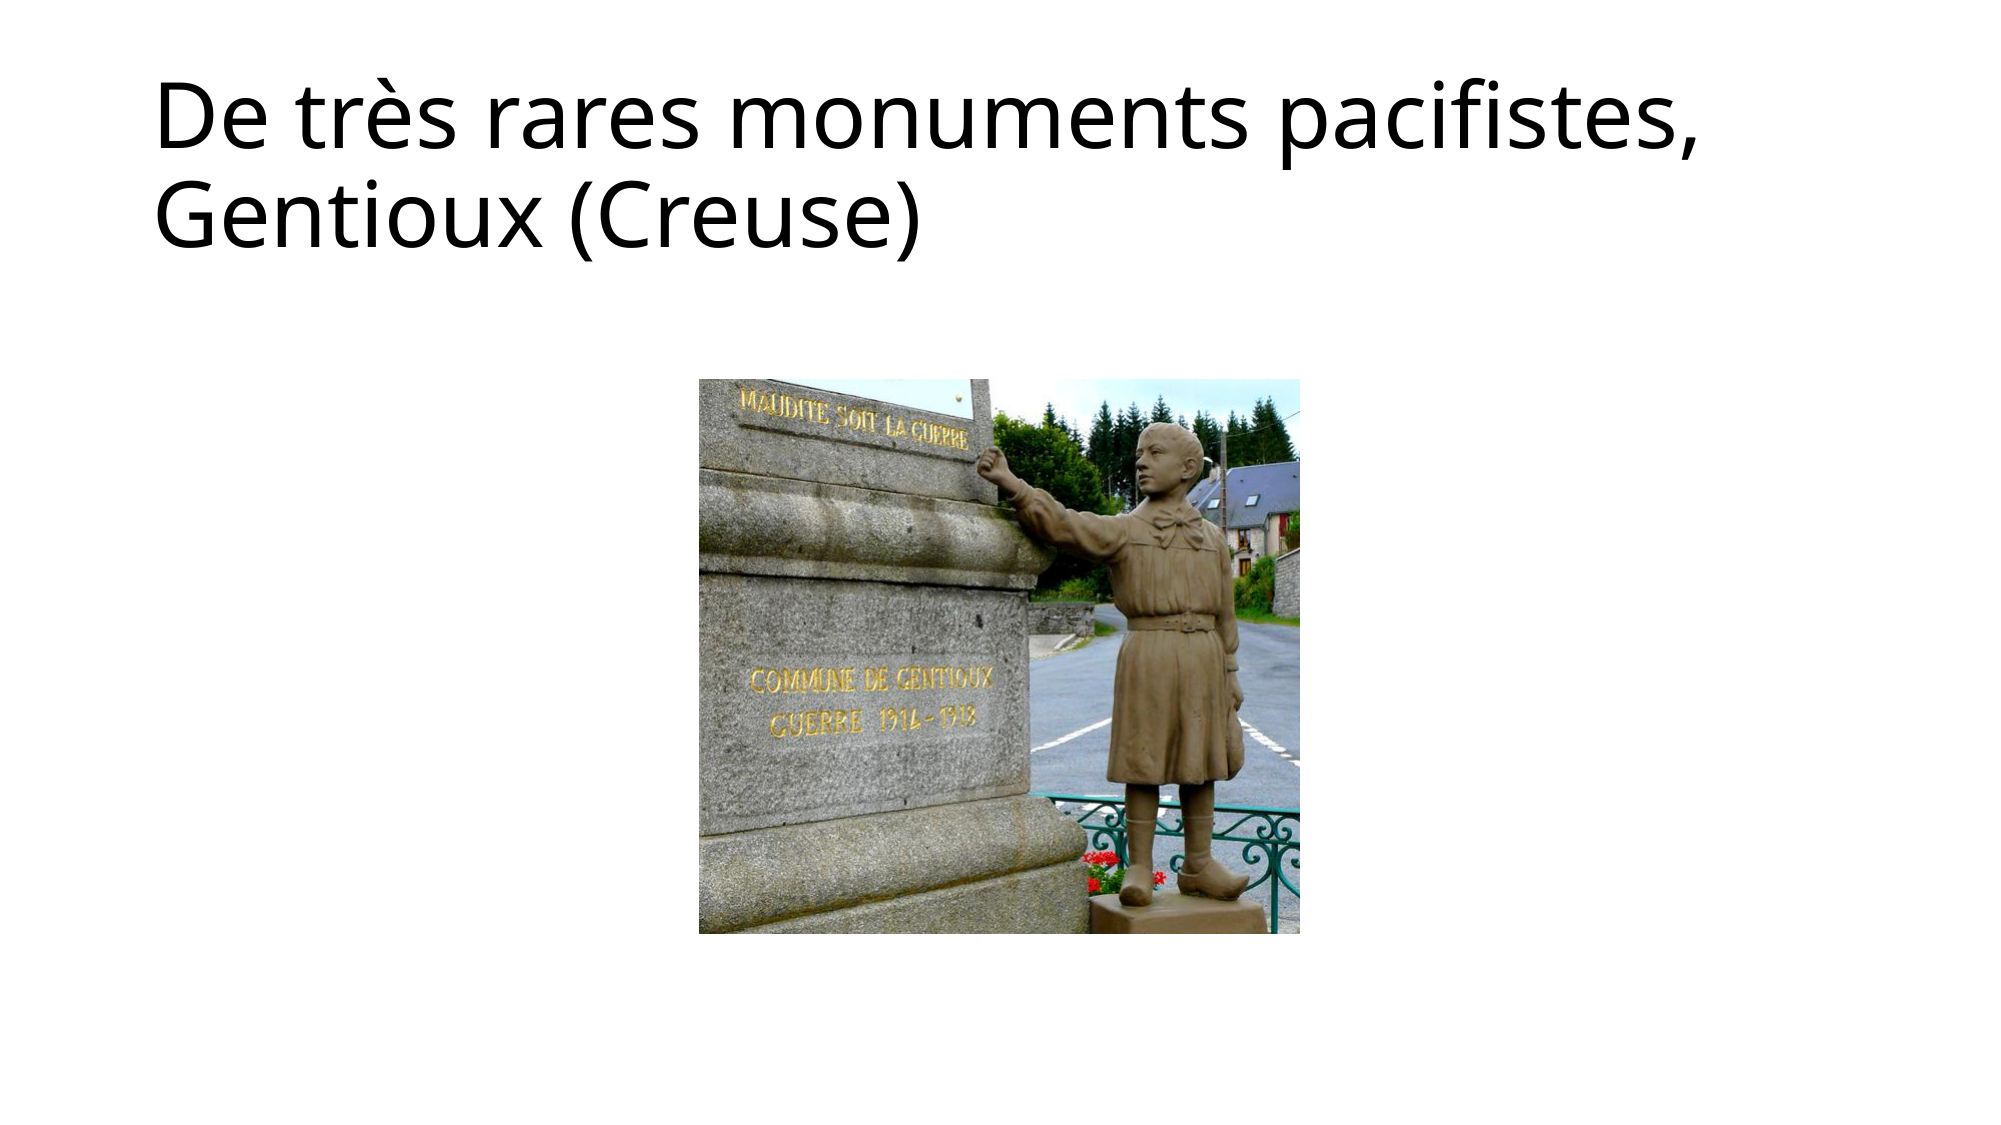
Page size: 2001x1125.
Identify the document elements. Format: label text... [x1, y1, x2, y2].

picture [699, 379, 1300, 934]
title De très rares monuments pacifistes, Gentioux (Creuse) [137, 59, 1863, 278]
